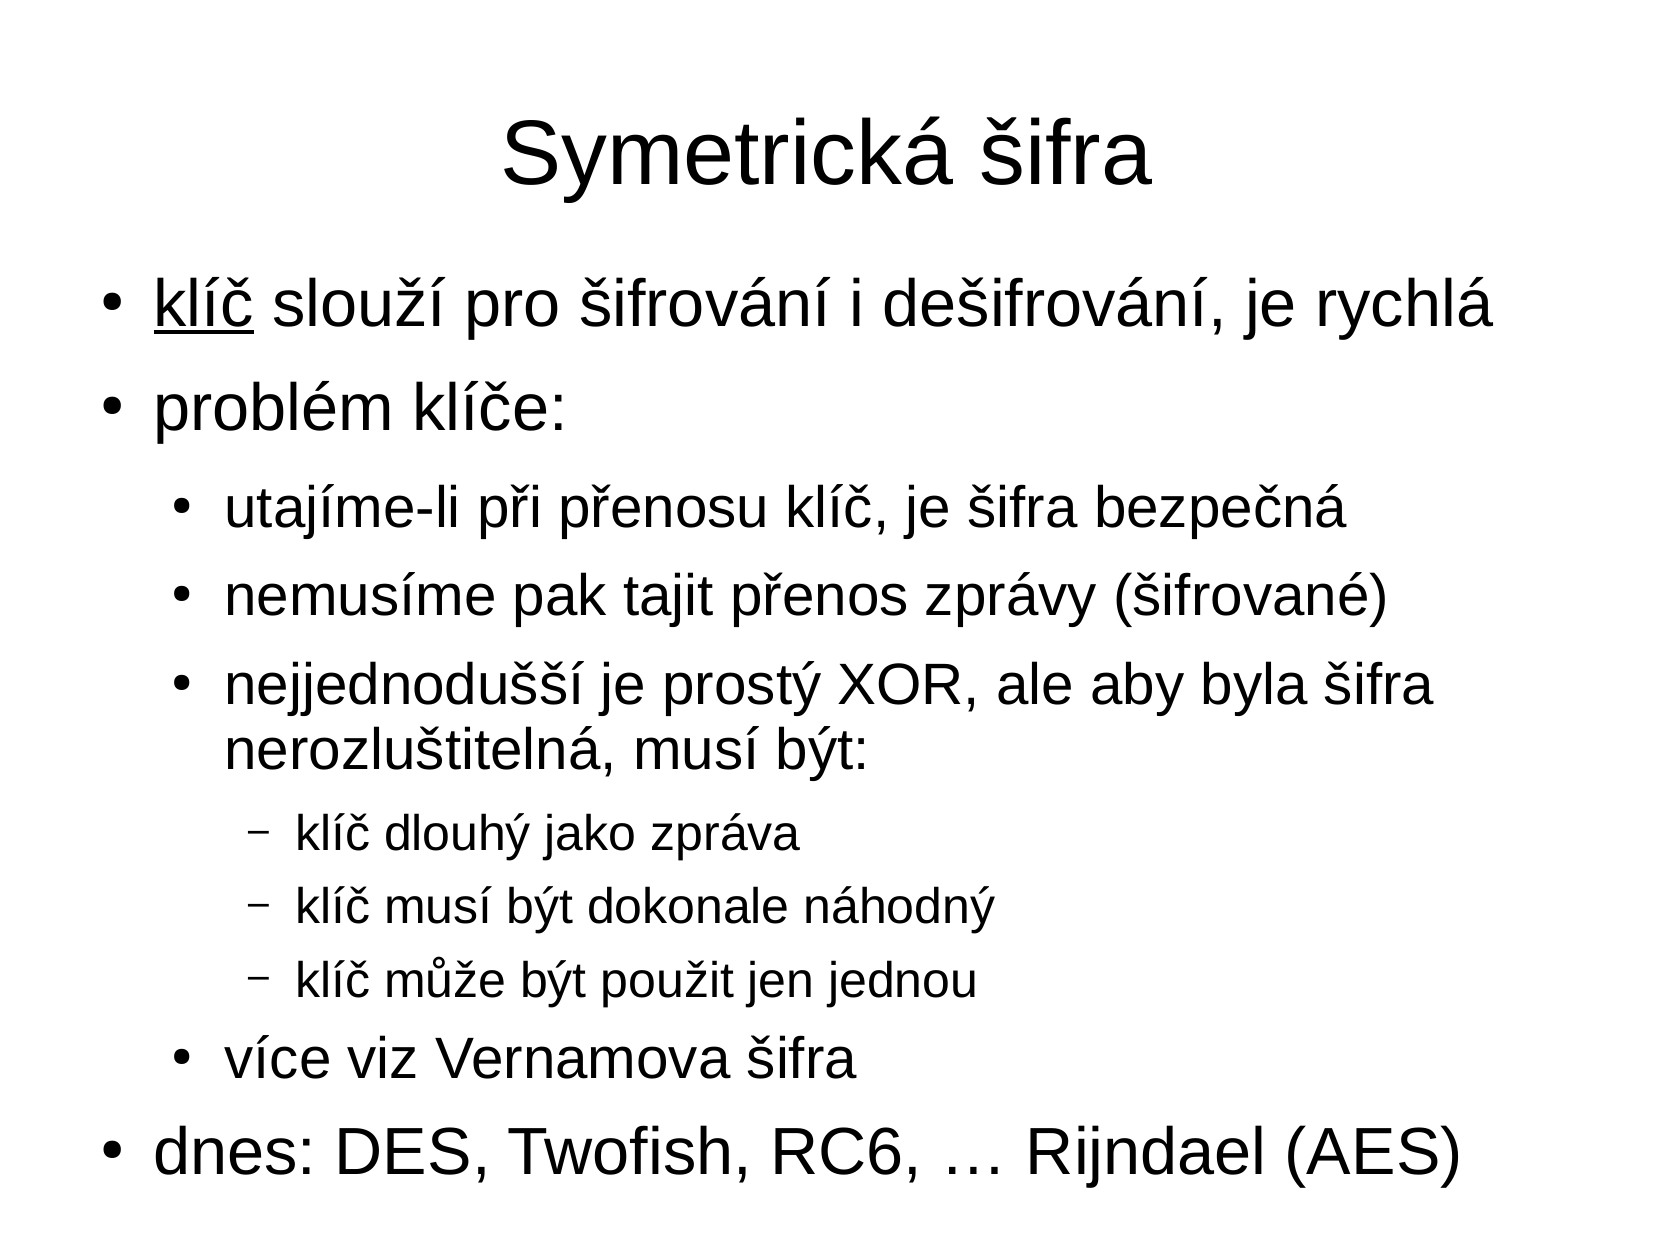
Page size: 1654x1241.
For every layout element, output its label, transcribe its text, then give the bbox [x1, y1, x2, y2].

list klíč slouží pro šifrování i dešifrování, je rychlá problém klíče: utajíme-li při přenosu klíč, je šifra bezpečná nemusíme pak tajit přenos zprávy (šifrované) nejjednodušší je prostý XOR, ale aby byla šifra nerozluštitelná, musí být: klíč dlouhý jako zpráva klíč musí být dokonale náhodný klíč může být použit jen jednou více viz Vernamova šifra dnes: DES, Twofish, RC6, … Rijndael (AES) [82, 265, 1571, 1219]
title Symetrická šifra [82, 56, 1571, 250]
